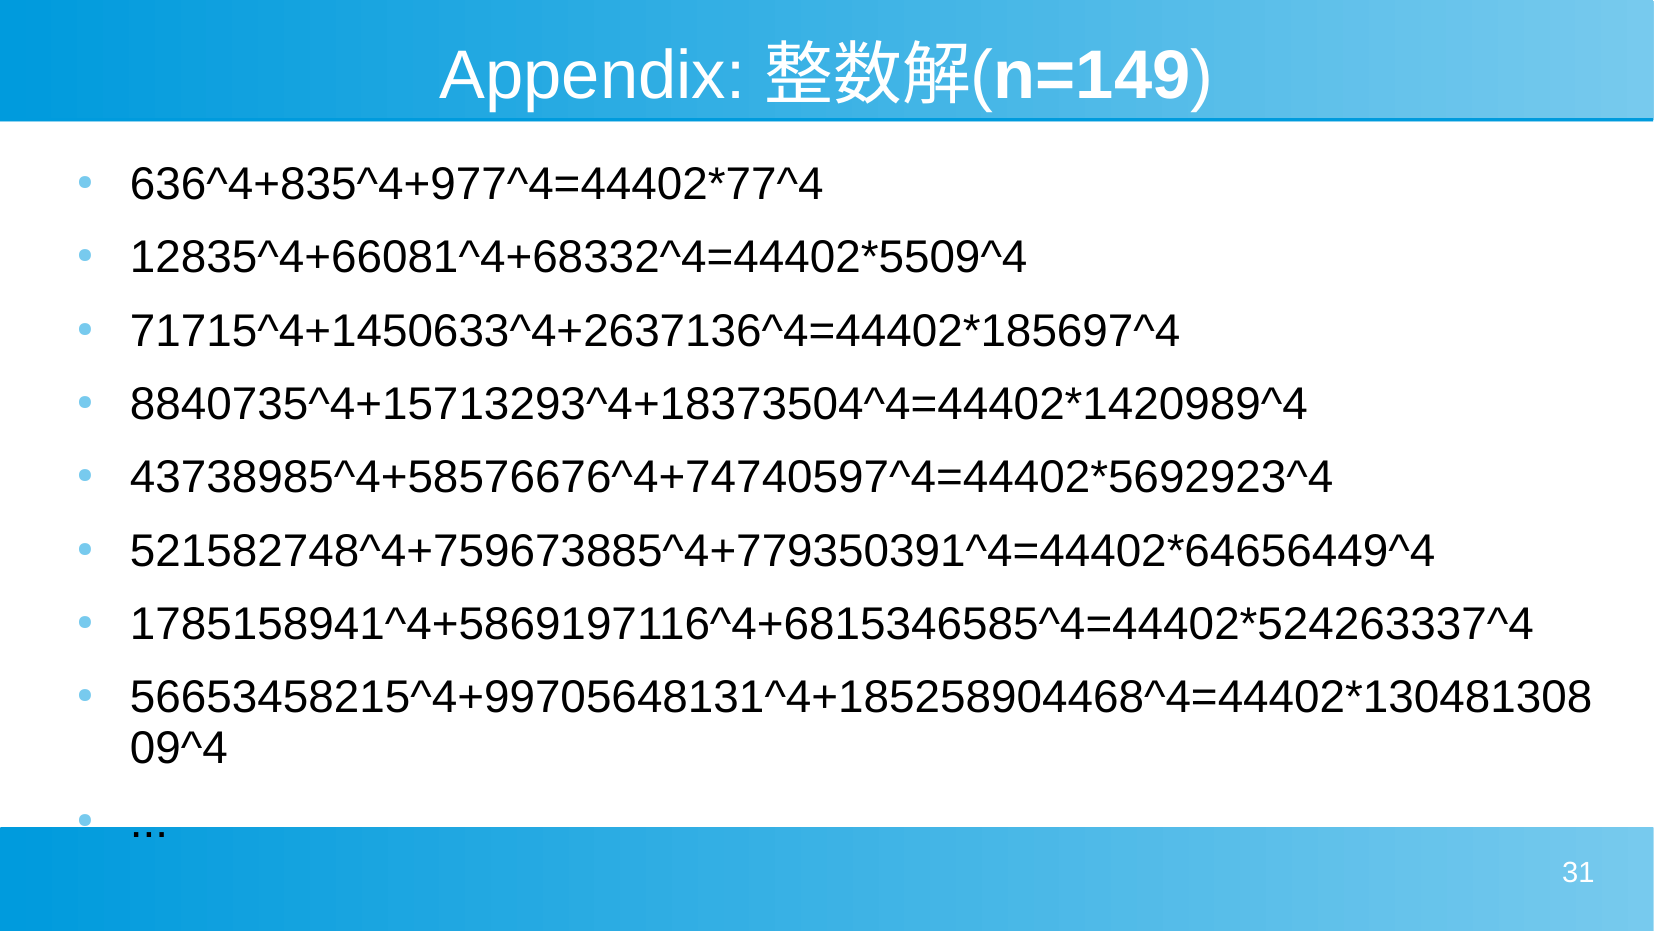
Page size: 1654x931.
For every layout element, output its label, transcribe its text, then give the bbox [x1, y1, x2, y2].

title Appendix: 整数解(n=149) [59, 29, 1595, 108]
list 636^4+835^4+977^4=44402*77^4 12835^4+66081^4+68332^4=44402*5509^4 71715^4+1450633^4+2637136^4=44402*185697^4 8840735^4+15713293^4+18373504^4=44402*1420989^4 43738985^4+58576676^4+74740597^4=44402*5692923^4 521582748^4+759673885^4+779350391^4=44402*64656449^4 1785158941^4+5869197116^4+6815346585^4=44402*524263337^4 56653458215^4+99705648131^4+185258904468^4=44402*13048130809^4 ... [59, 121, 1595, 857]
